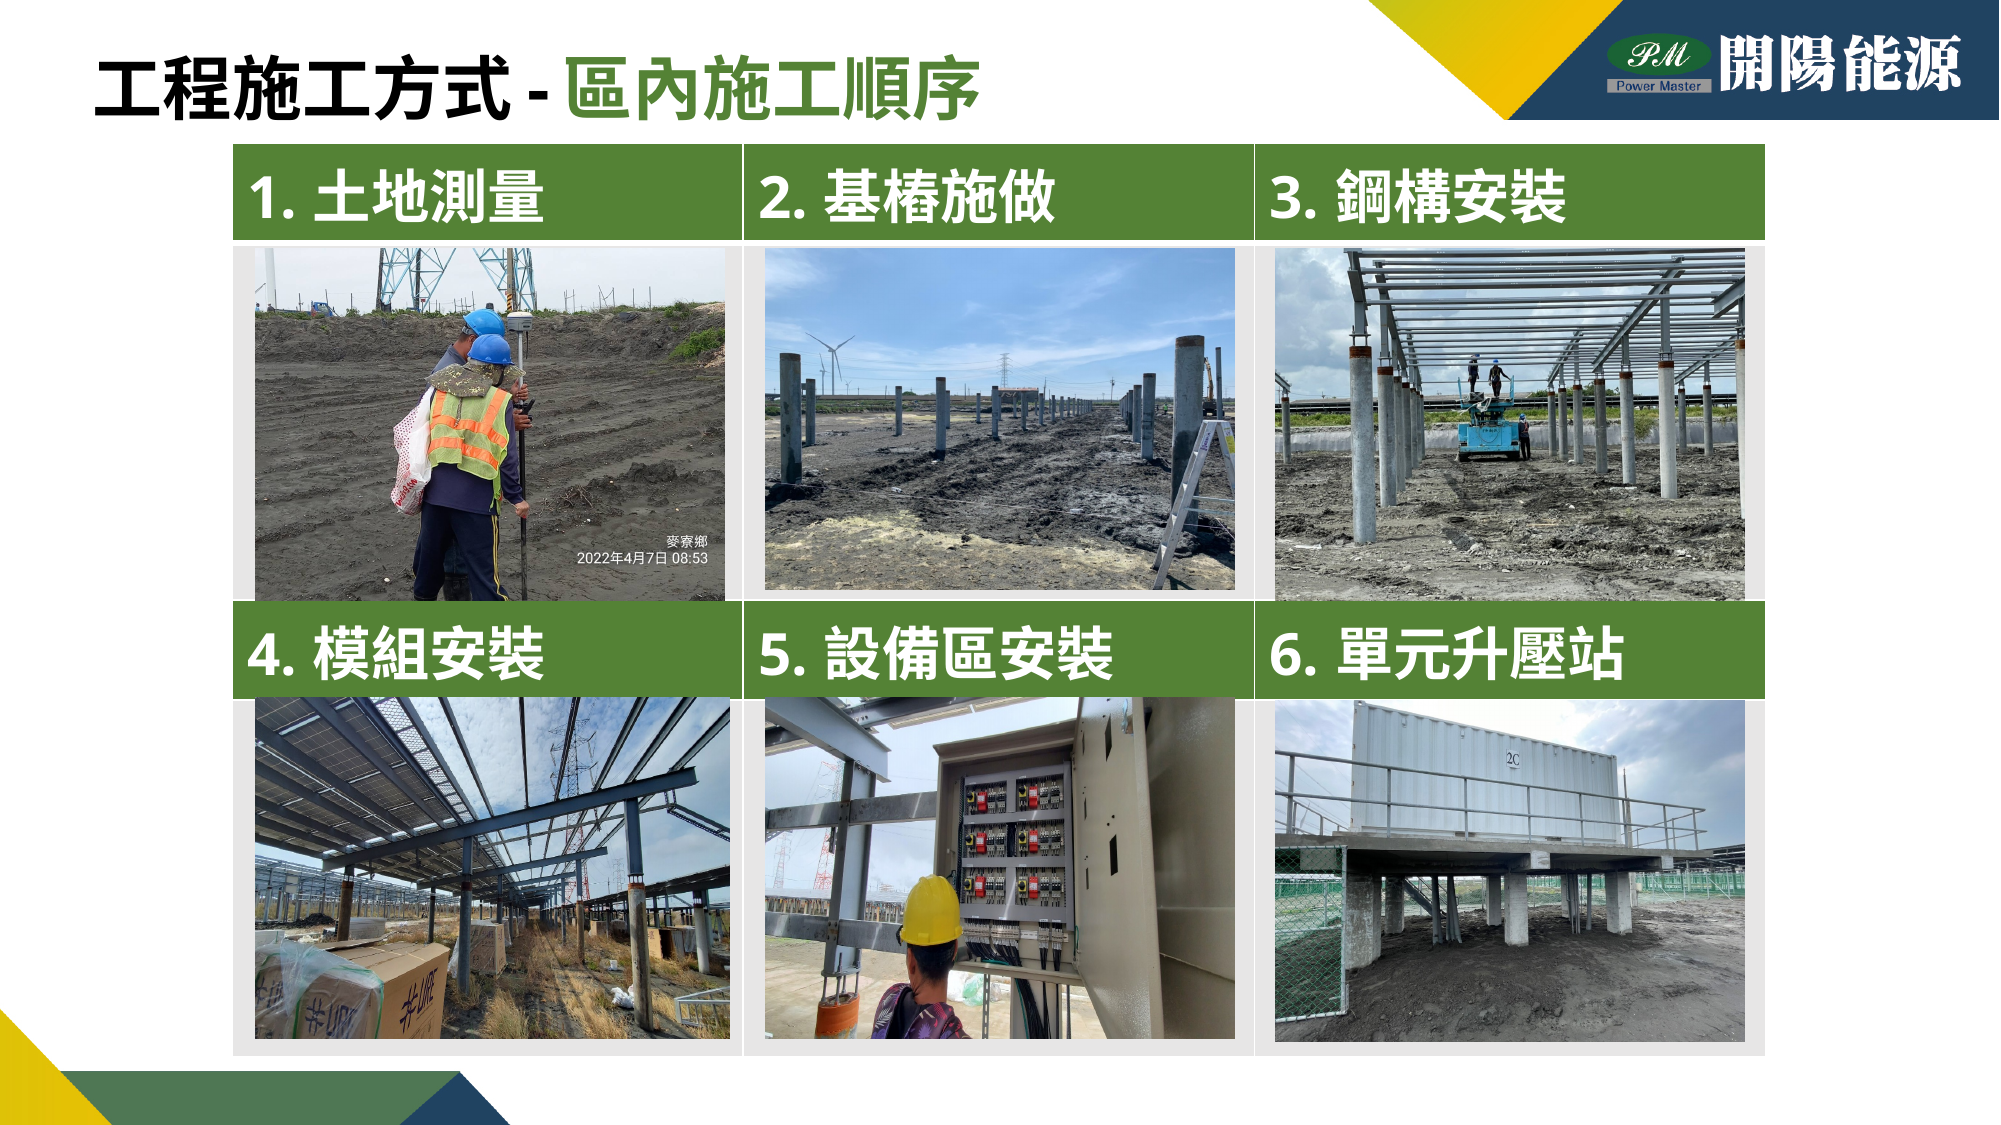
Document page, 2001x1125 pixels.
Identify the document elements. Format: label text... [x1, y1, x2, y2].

table_cell 4.模組安裝 [233, 601, 742, 699]
table_cell 5.設備區安裝 [744, 601, 1254, 699]
table_header 1.土地測量 [233, 144, 742, 240]
table_cell [744, 701, 1254, 1056]
picture [1275, 700, 1745, 1042]
table_header 2.基樁施做 [744, 144, 1254, 240]
picture [255, 248, 725, 601]
picture [1275, 248, 1745, 601]
table_cell 6.單元升壓站 [1255, 601, 1765, 699]
picture [255, 697, 730, 1039]
table_cell [1255, 246, 1765, 599]
table_cell [1255, 701, 1765, 1056]
text_box 工程施工方式-區內施工順序 [0, 24, 1101, 144]
table_cell [233, 246, 742, 599]
picture [765, 248, 1235, 590]
table_cell [233, 701, 742, 1056]
table_cell [744, 246, 1254, 599]
picture [0, 0, 1999, 1125]
picture [765, 697, 1235, 1039]
table_header 3.鋼構安裝 [1255, 144, 1765, 240]
